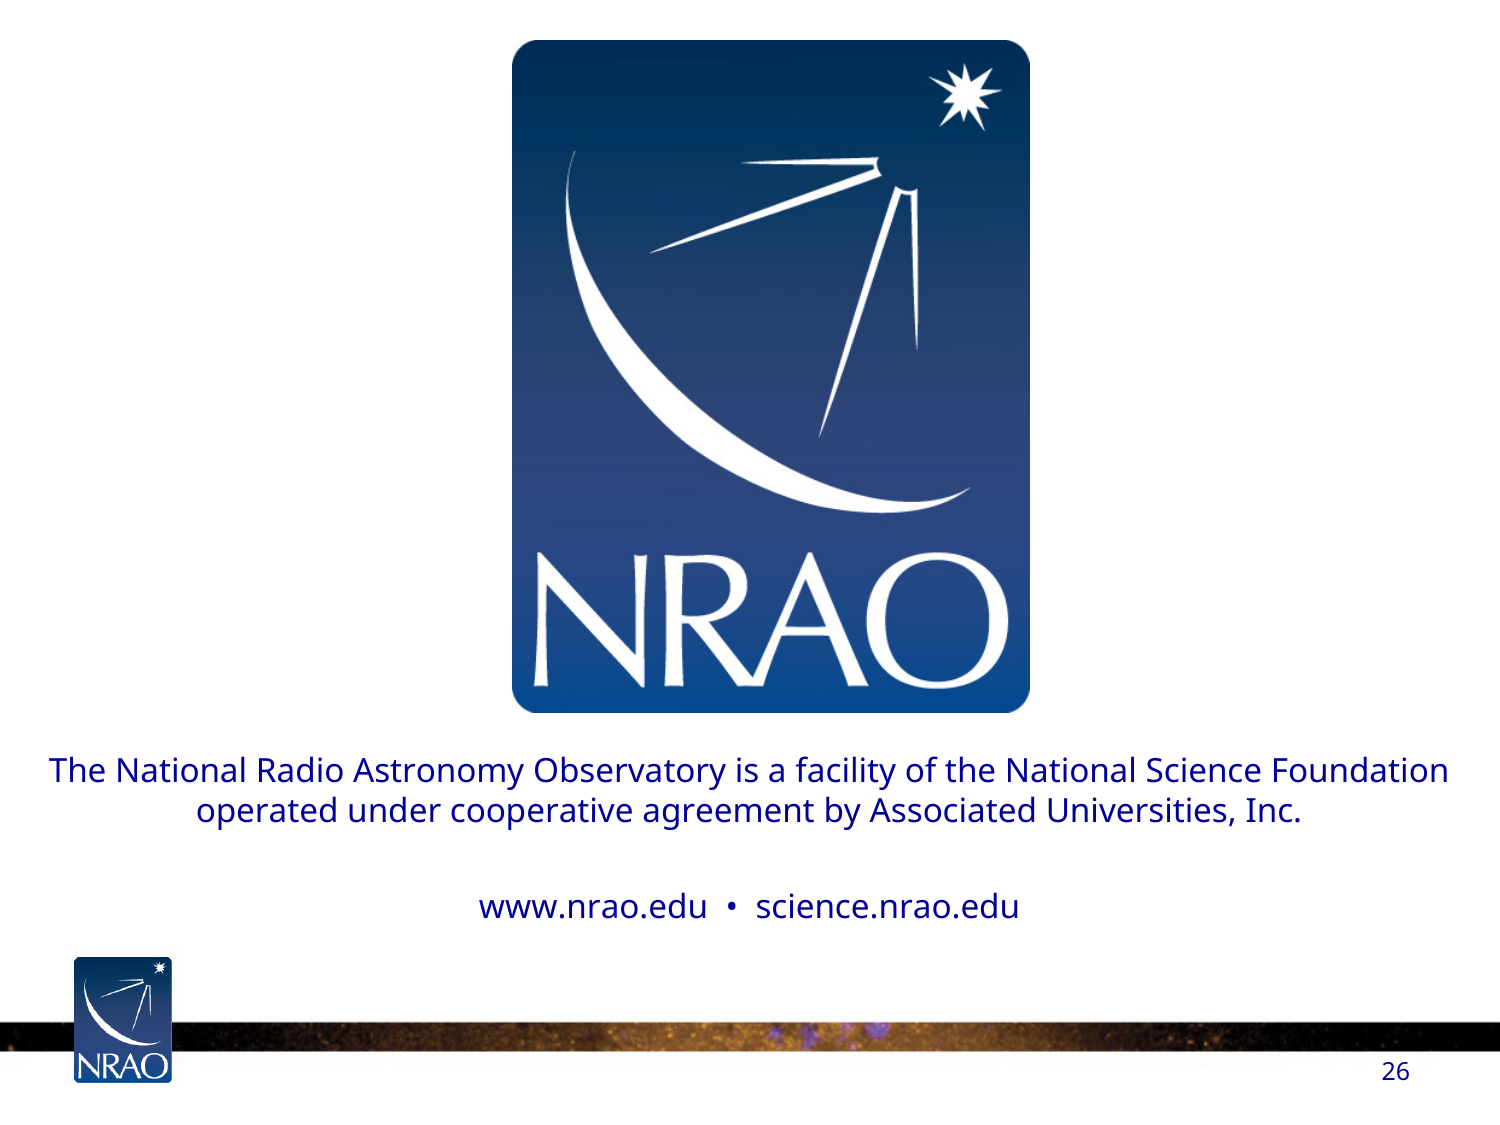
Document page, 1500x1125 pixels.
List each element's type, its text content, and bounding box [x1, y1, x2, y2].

picture [0, 934, 1500, 1125]
text_box The National Radio Astronomy Observatory is a facility of the National Science Foundation operated under cooperative agreement by Associated Universities, Inc. www.nrao.edu • science.nrao.edu [0, 741, 1500, 934]
text_box <number> [1074, 1042, 1426, 1103]
picture [0, 0, 1500, 741]
